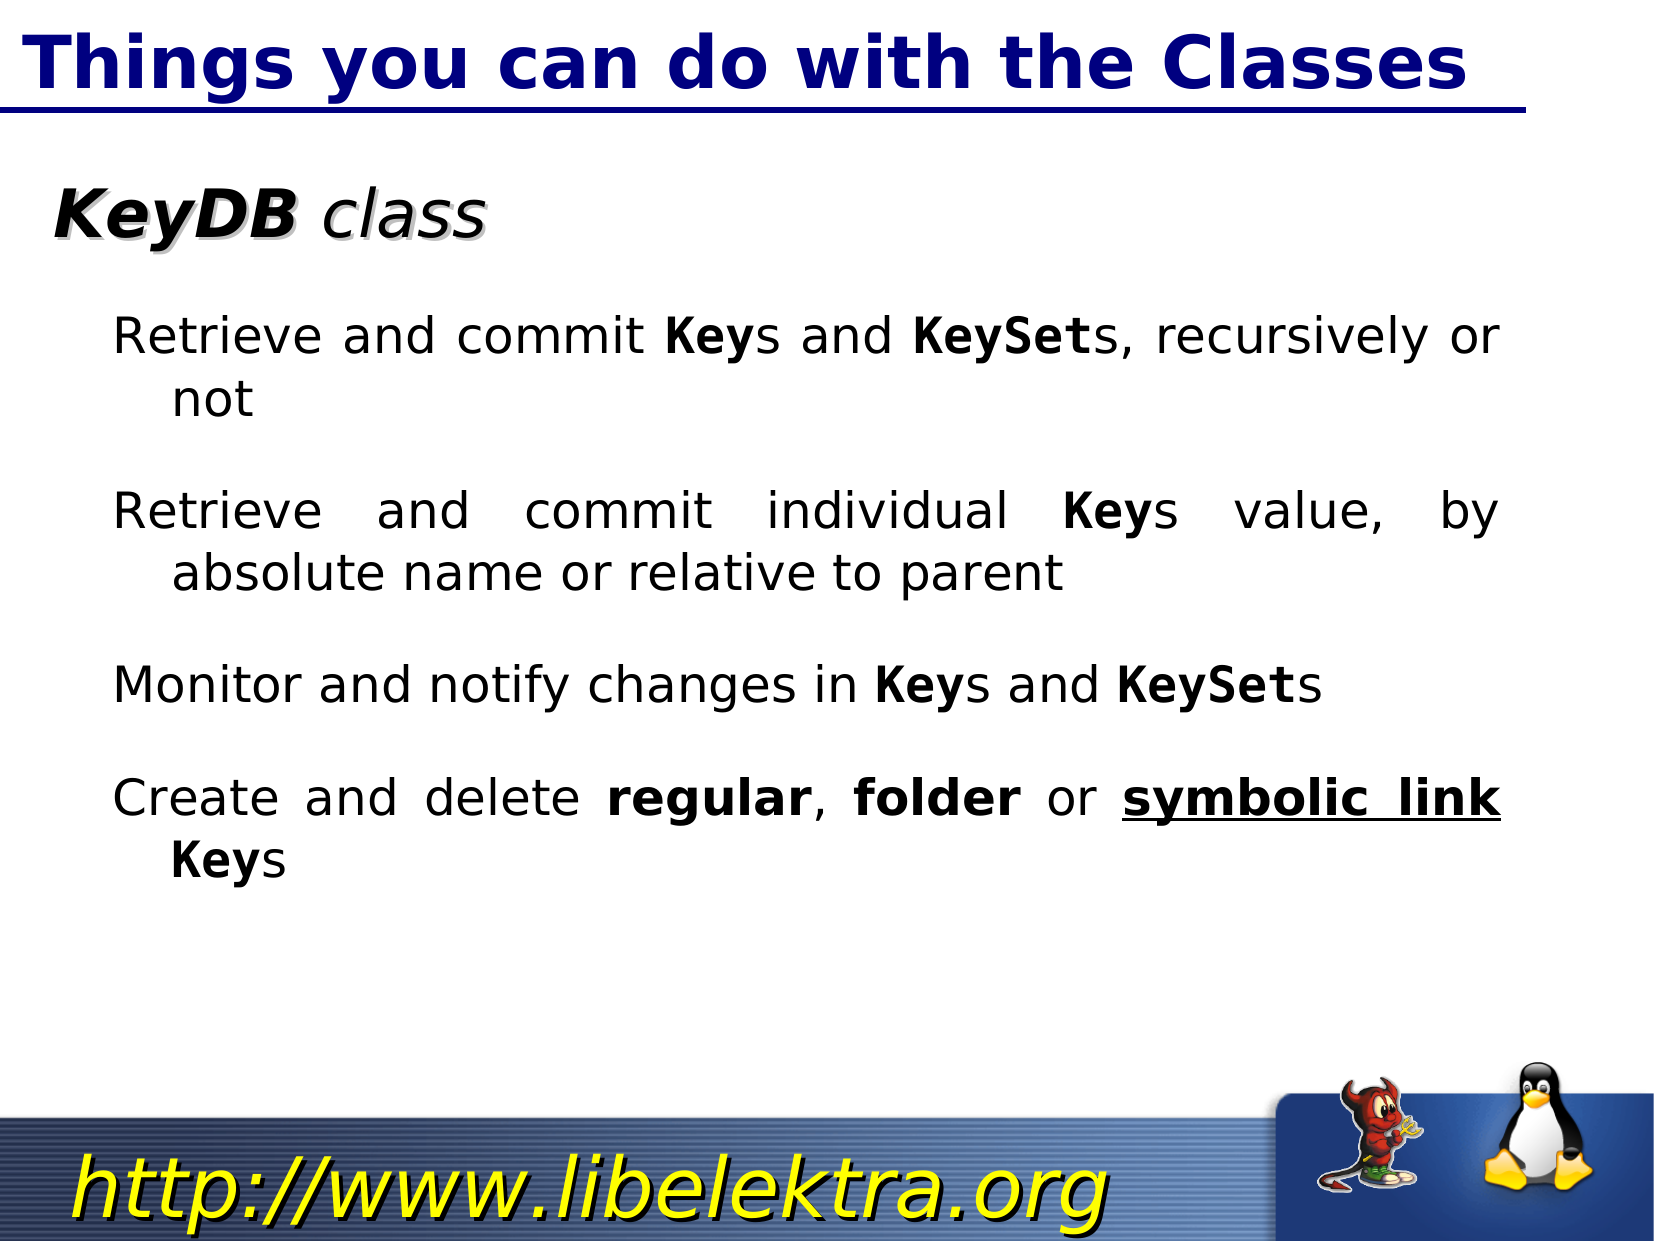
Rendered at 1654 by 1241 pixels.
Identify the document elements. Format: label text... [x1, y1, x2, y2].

picture [0, 1061, 1654, 1241]
list KeyDB class Retrieve and commit Keys and KeySets, recursively or not Retrieve and commit individual Keys value, by absolute name or relative to parent Monitor and notify changes in Keys and KeySets Create and delete regular, folder or symbolic link Keys [38, 162, 1516, 901]
text_box Things you can do with the Classes [22, 14, 1611, 111]
